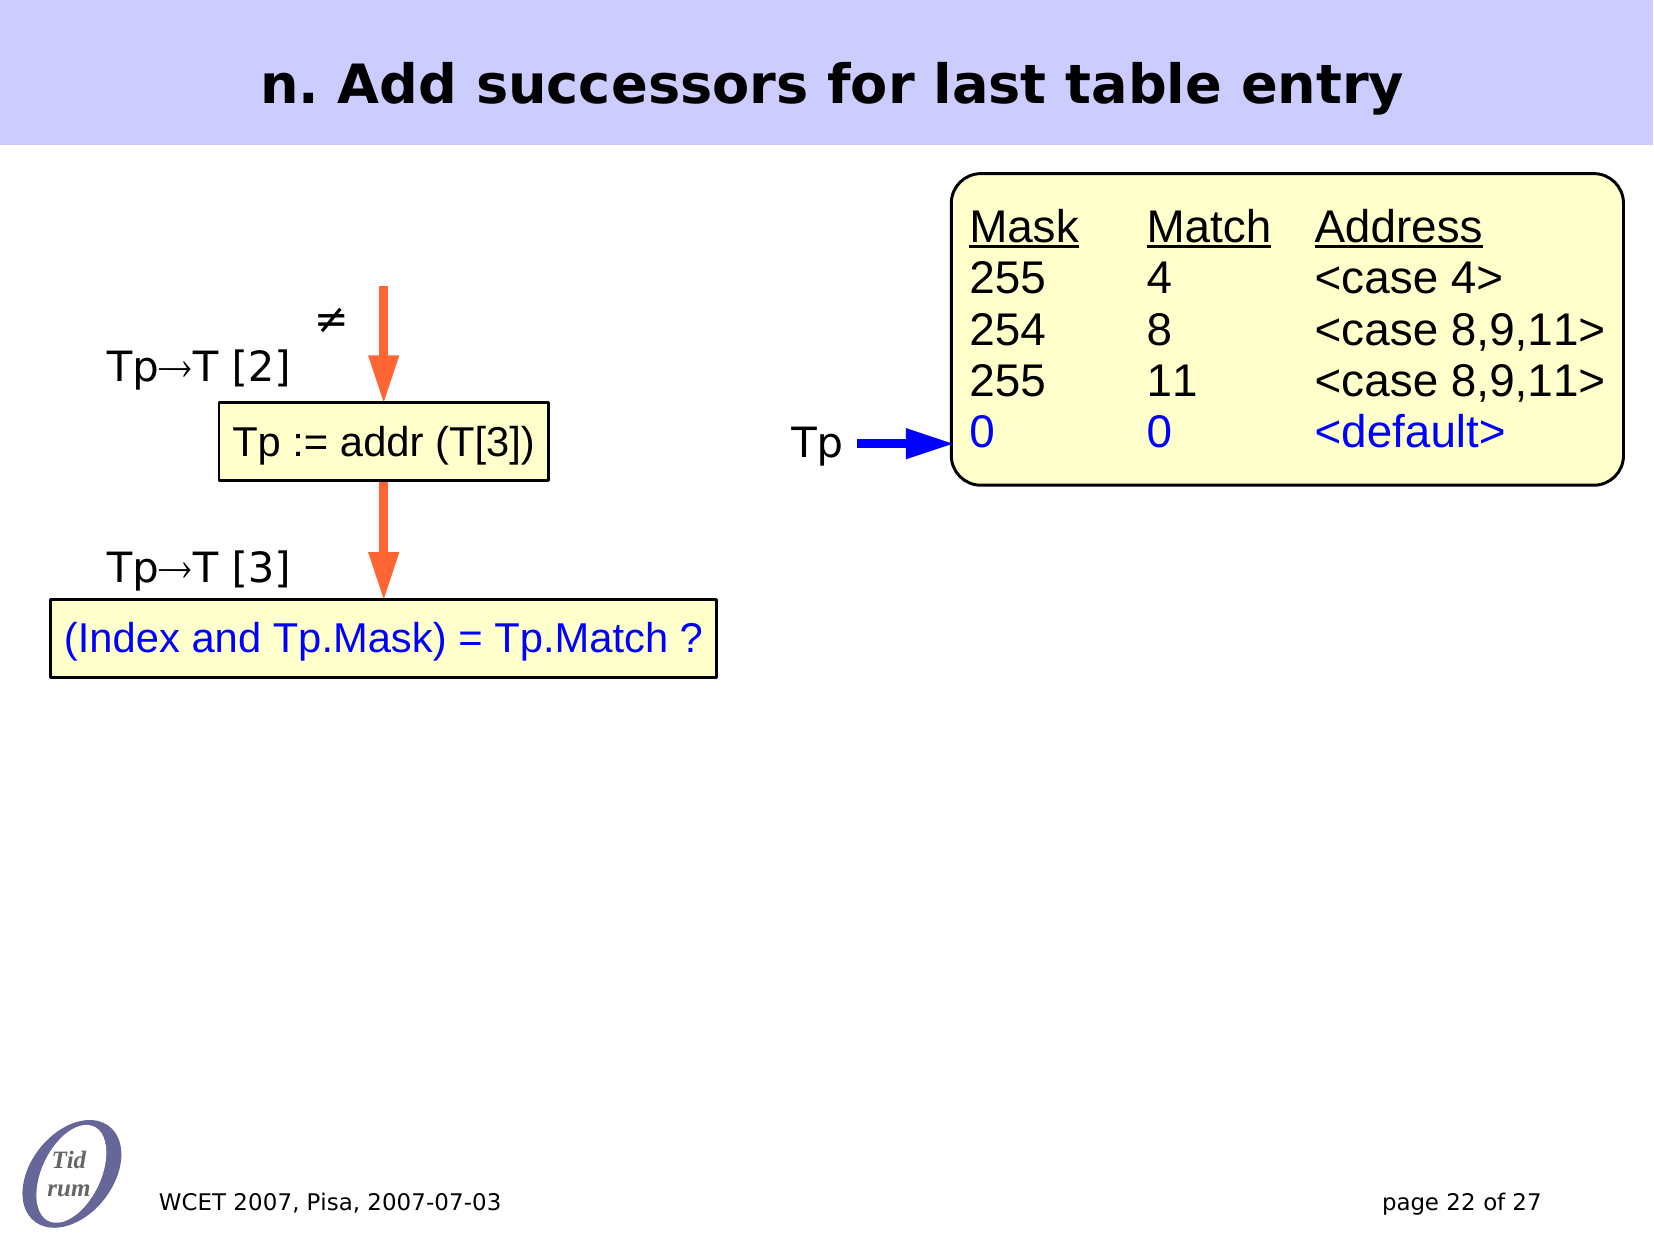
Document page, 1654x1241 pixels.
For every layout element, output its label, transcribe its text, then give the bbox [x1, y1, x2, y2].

title n. Add successors for last table entry [78, 43, 1588, 126]
text_box ≠ [313, 294, 350, 344]
text_box Tp := addr (T[3]) [218, 402, 549, 481]
text_box Mask Match Address 255 4 <case 4> 254 8 <case 8,9,11> 255 11 <case 8,9,11> 0 0 <default> [951, 173, 1624, 486]
text_box Tp [791, 419, 844, 468]
text_box TpT [2] [106, 342, 298, 398]
text_box TpT [3] [106, 543, 298, 598]
text_box (Index and Tp.Mask) = Tp.Match ? [50, 599, 717, 678]
